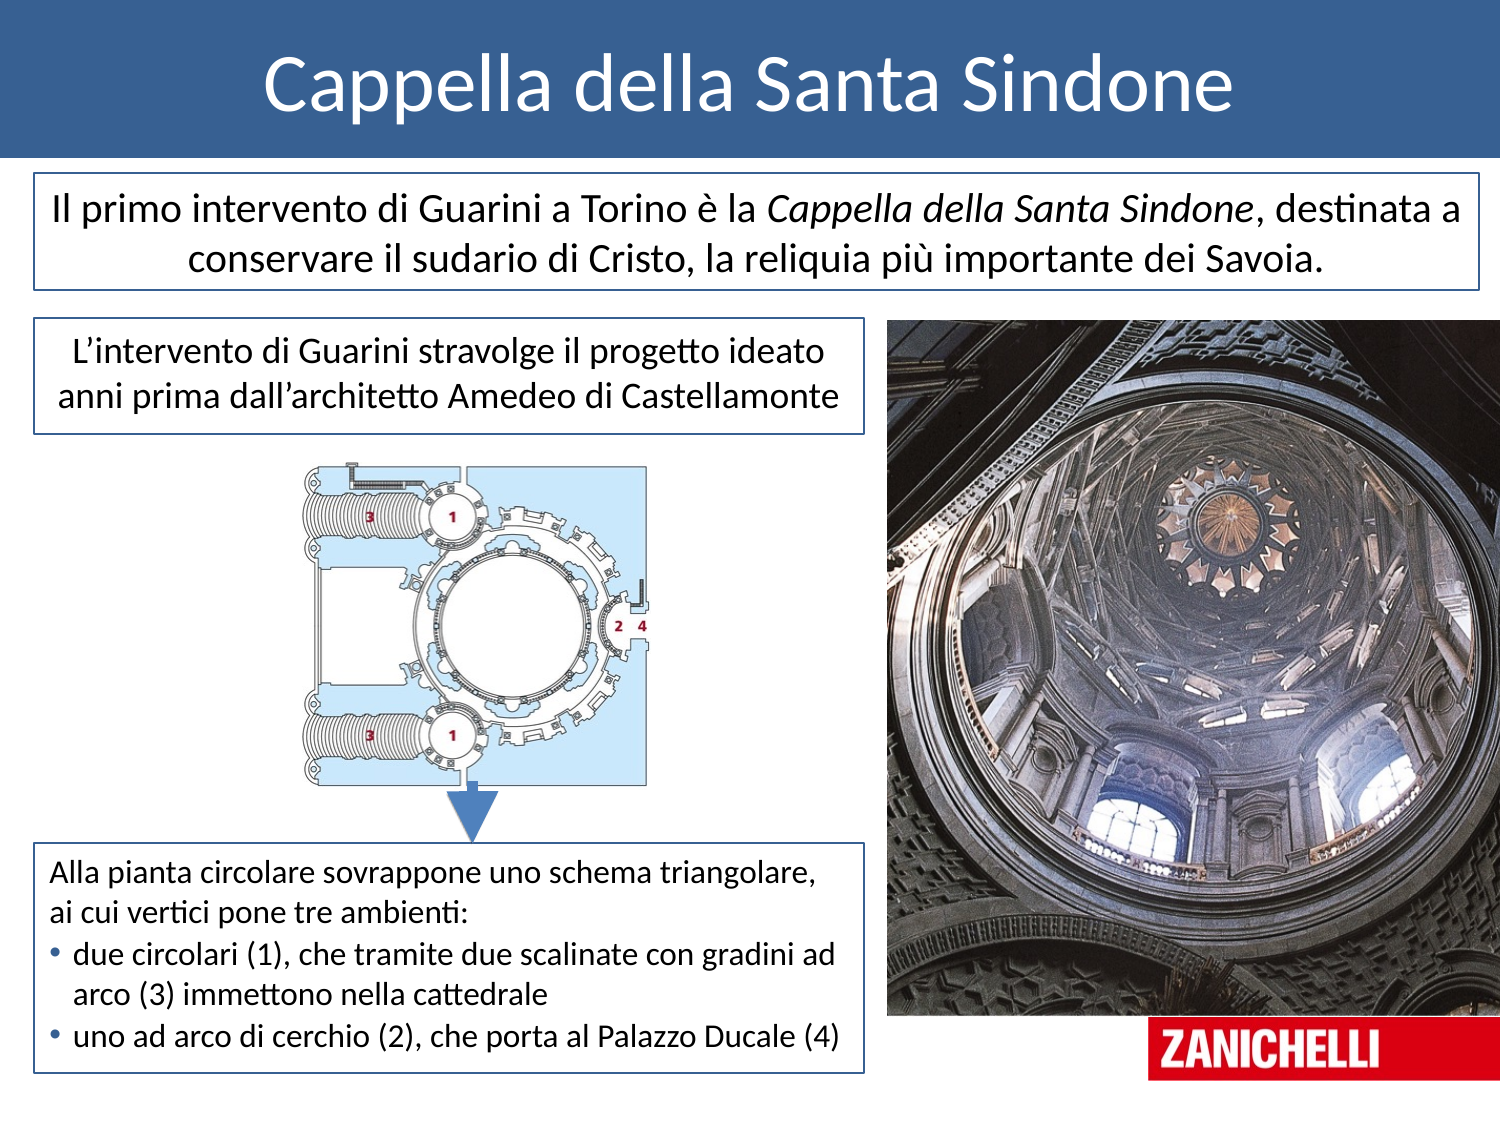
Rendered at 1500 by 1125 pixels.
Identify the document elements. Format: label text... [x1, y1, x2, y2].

text_box Cappella della Santa Sindone [0, 0, 1500, 157]
picture [294, 462, 651, 790]
text_box L’intervento di Guarini stravolge il progetto ideato anni prima dall’architetto Amedeo di Castellamonte [34, 318, 864, 434]
text_box Il primo intervento di Guarini a Torino è la Cappella della Santa Sindone, destinata a conservare il sudario di Cristo, la reliquia più importante dei Savoia. [34, 173, 1479, 291]
picture [887, 320, 1500, 1081]
text_box Alla pianta circolare sovrappone uno schema triangolare, ai cui vertici pone tre ambienti: due circolari (1), che tramite due scalinate con gradini ad arco (3) immettono nella cattedrale uno ad arco di cerchio (2), che porta al Palazzo Ducale (4) [34, 843, 864, 1074]
